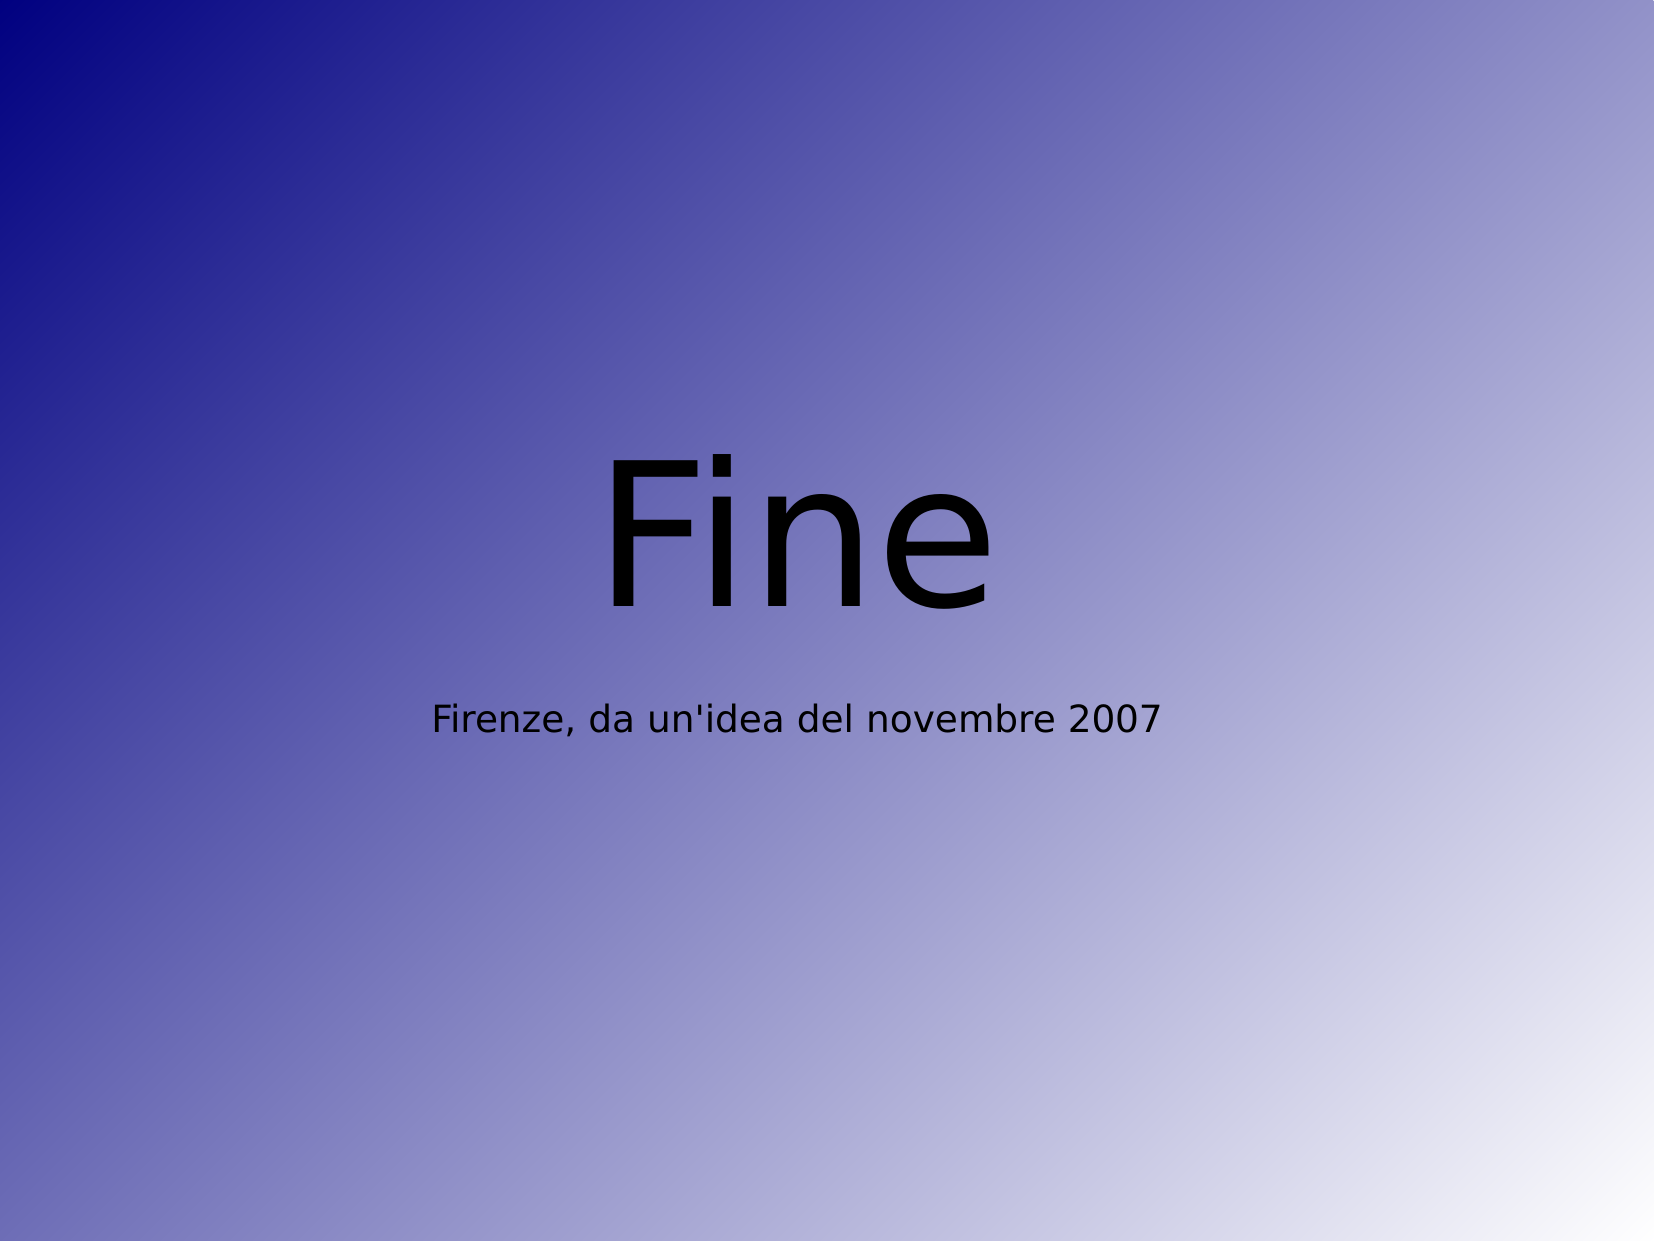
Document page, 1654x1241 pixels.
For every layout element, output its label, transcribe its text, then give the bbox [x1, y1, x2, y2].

text_box Fine Firenze, da un'idea del novembre 2007 [236, 413, 1359, 749]
